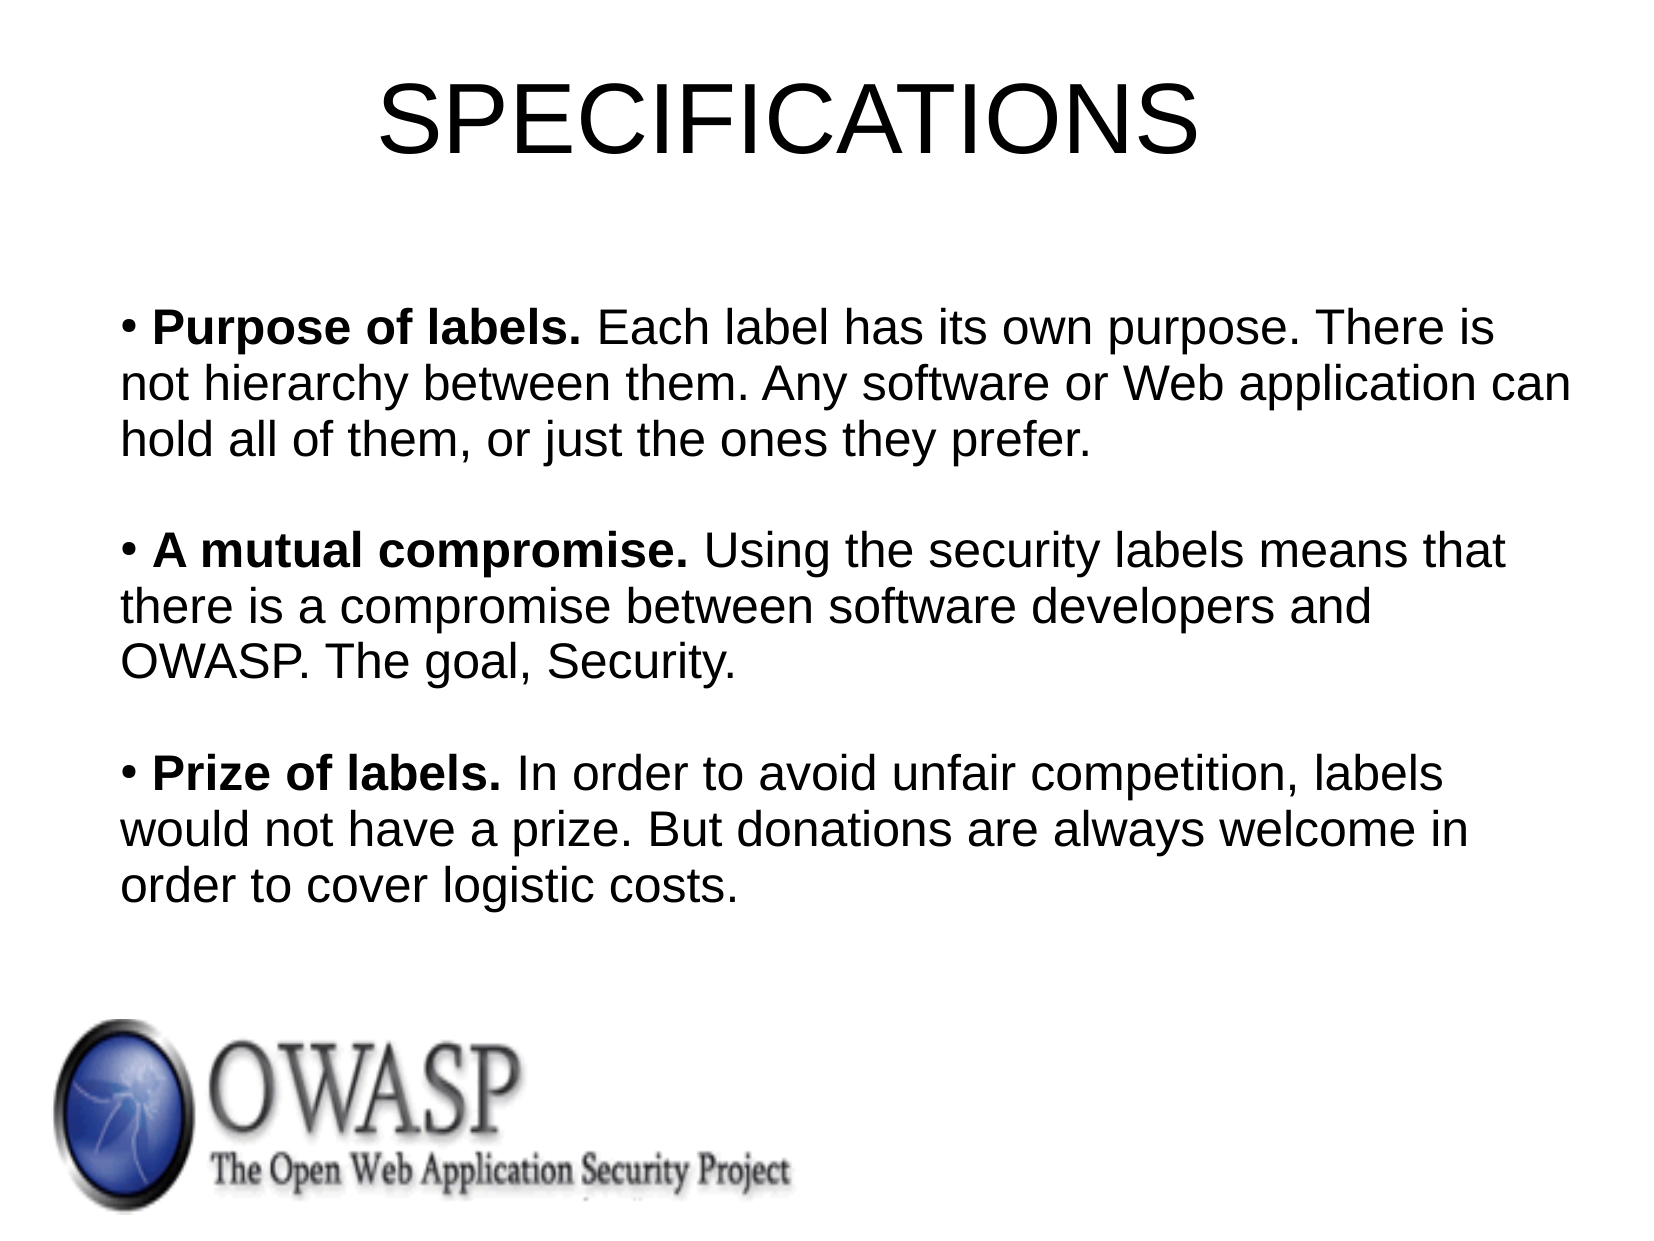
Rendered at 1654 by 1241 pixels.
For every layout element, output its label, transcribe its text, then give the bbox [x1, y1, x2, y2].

subtitle Purpose of labels. Each label has its own purpose. There is not hierarchy between them. Any software or Web application can hold all of them, or just the ones they prefer. A mutual compromise. Using the security labels means that there is a compromise between software developers and OWASP. The goal, Security. Prize of labels. In order to avoid unfair competition, labels would not have a prize. But donations are always welcome in order to cover logistic costs. [120, 243, 1576, 1241]
title SPECIFICATIONS [45, 15, 1534, 223]
picture [45, 1019, 811, 1216]
